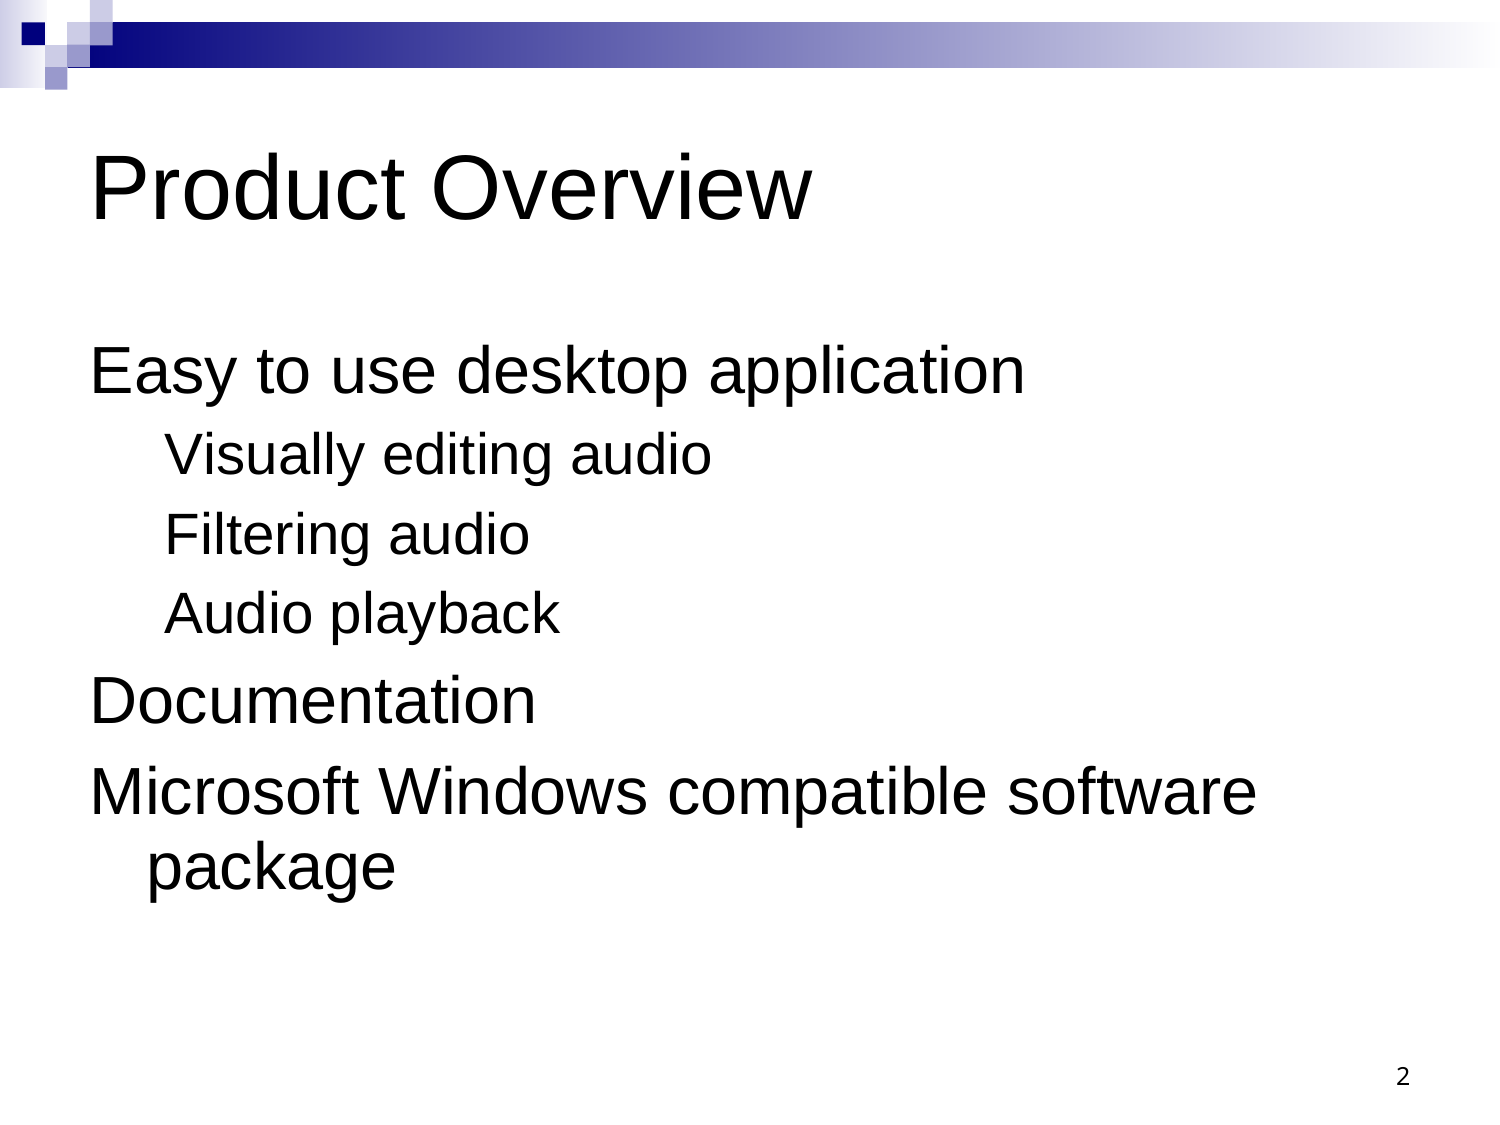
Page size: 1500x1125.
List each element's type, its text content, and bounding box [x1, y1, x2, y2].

title Product Overview [75, 75, 1426, 301]
list Easy to use desktop application Visually editing audio Filtering audio Audio playback Documentation Microsoft Windows compatible software package [75, 324, 1426, 1044]
